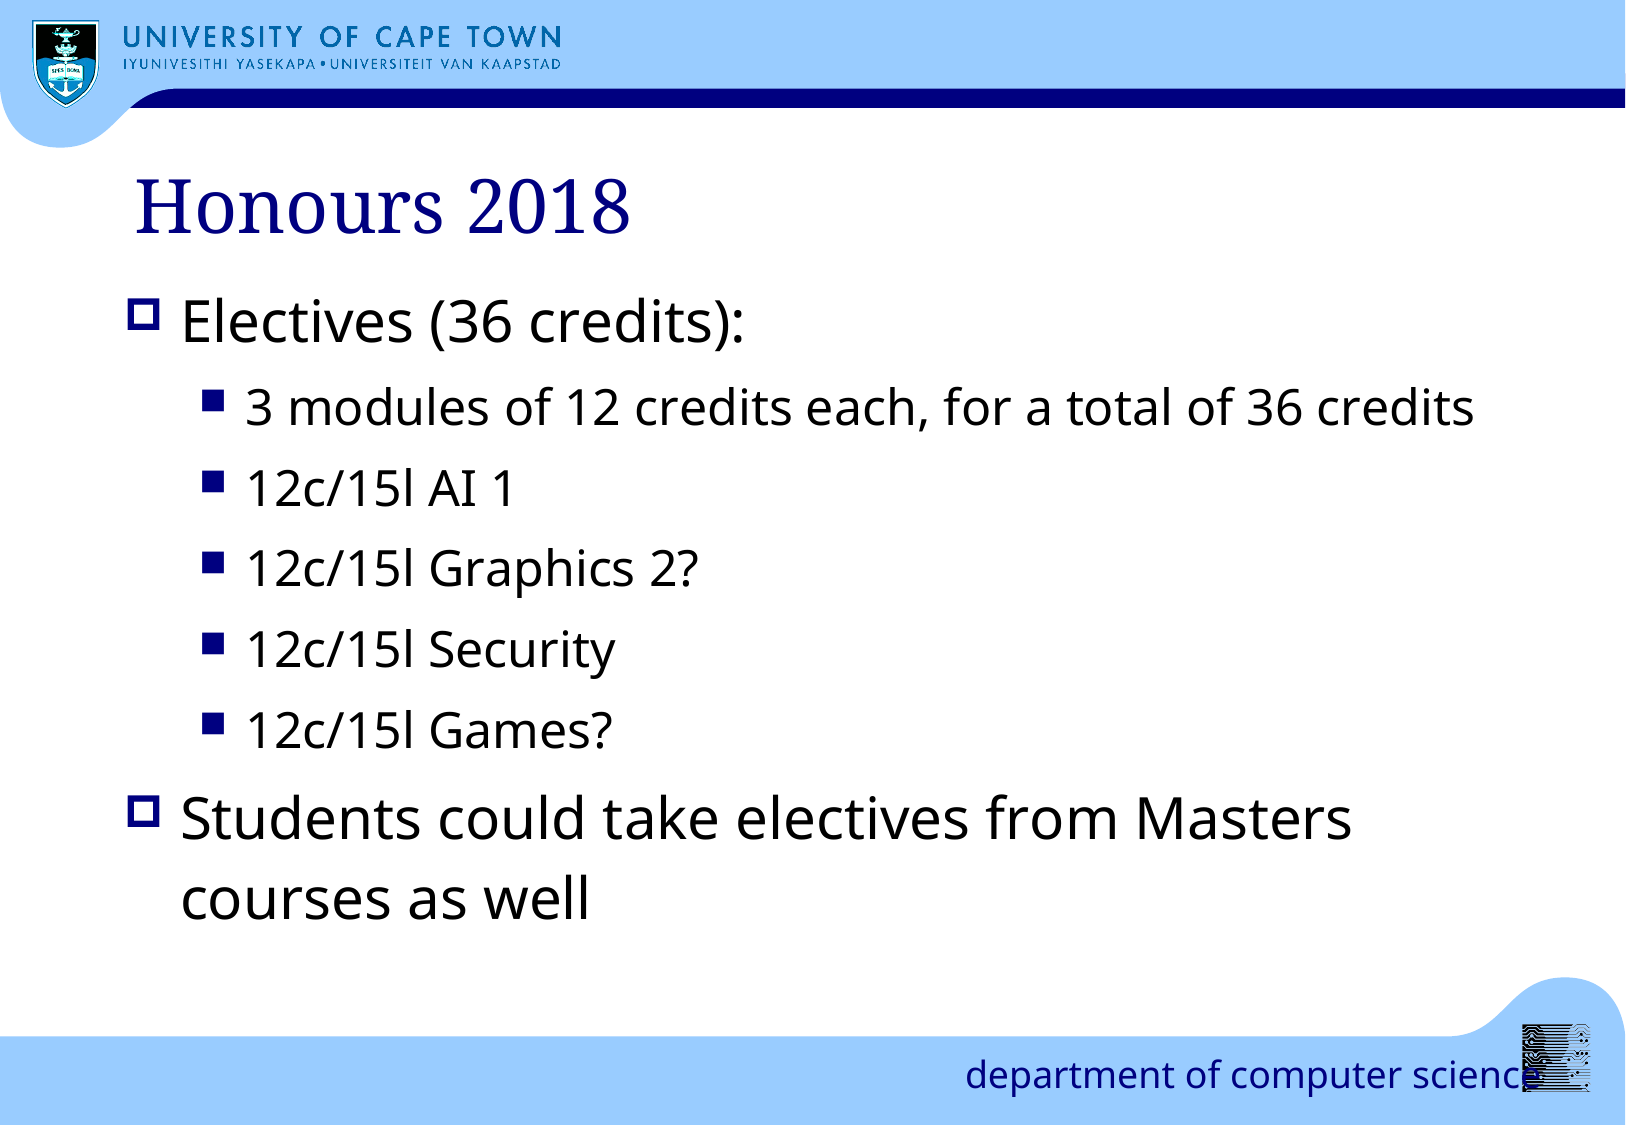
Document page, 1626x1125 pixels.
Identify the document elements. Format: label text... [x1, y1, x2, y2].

picture [120, 23, 563, 71]
picture [1526, 1070, 1536, 1076]
picture [32, 20, 100, 109]
list Electives (36 credits): 3 modules of 12 credits each, for a total of 36 credits 12c/15l AI 1 12c/15l Graphics 2? 12c/15l Security 12c/15l Games? Students could take electives from Masters courses as well [124, 280, 1568, 1023]
title Honours 2018 [134, 140, 1571, 268]
picture [1522, 1024, 1591, 1092]
